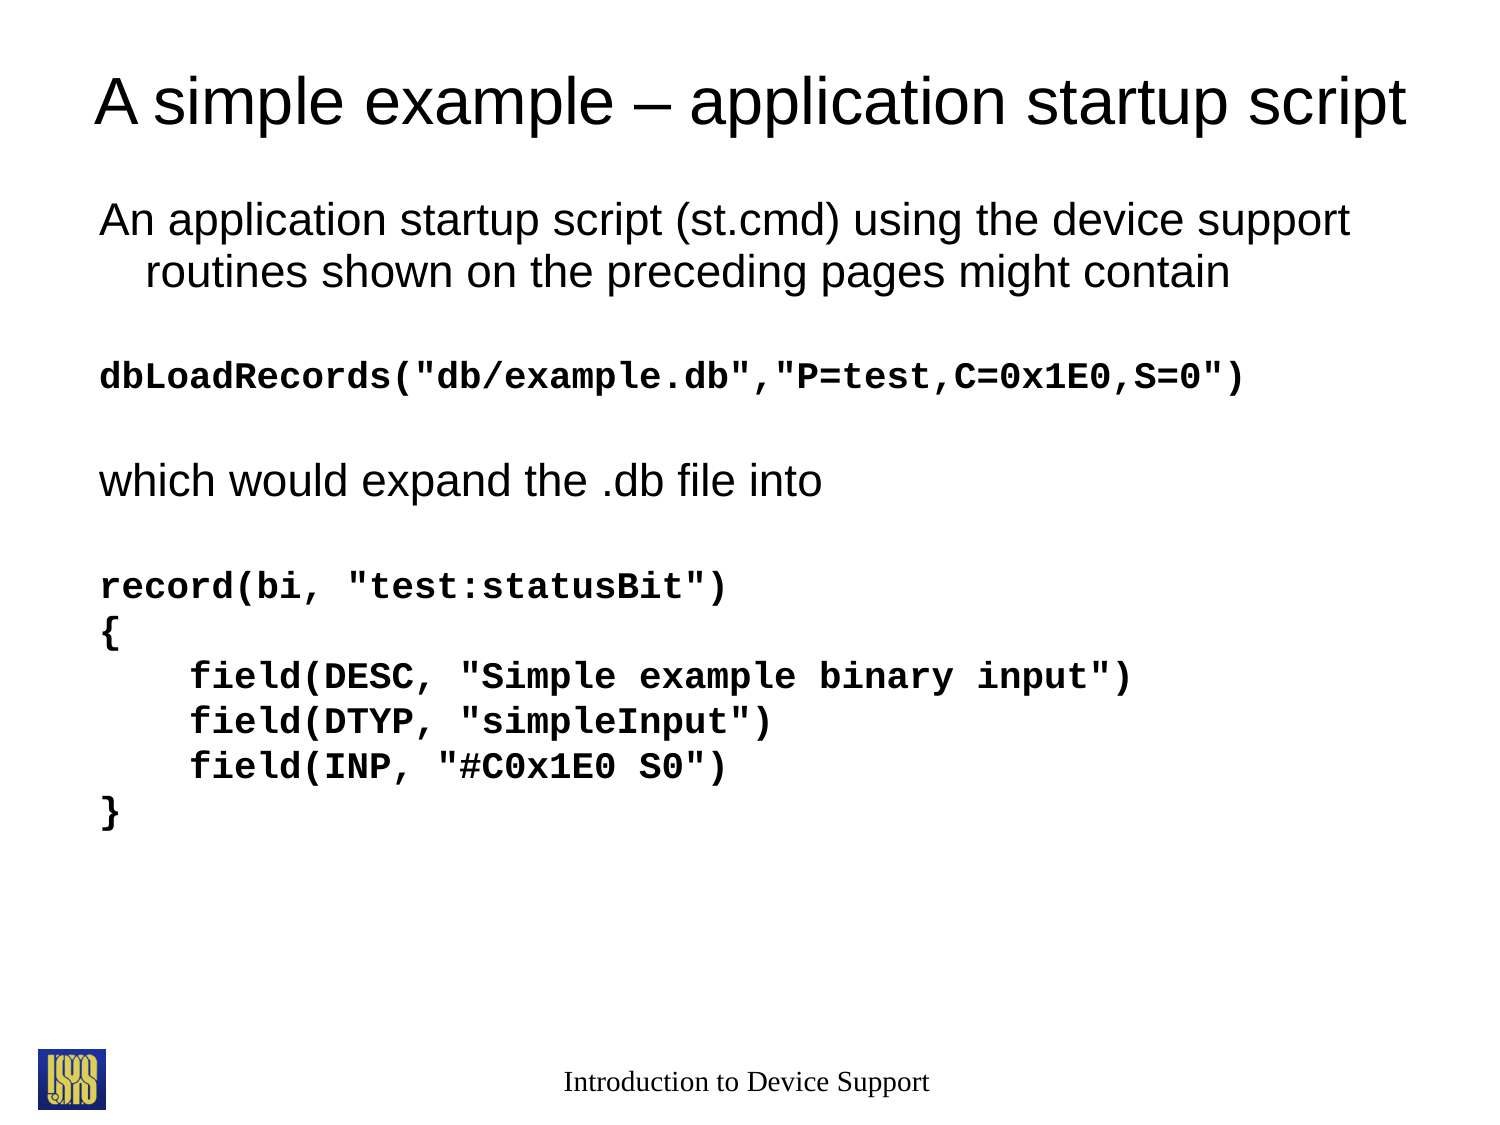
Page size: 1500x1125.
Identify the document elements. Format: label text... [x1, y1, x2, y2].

list An application startup script (st.cmd) using the device support routines shown on the preceding pages might contain dbLoadRecords("db/example.db","P=test,C=0x1E0,S=0") which would expand the .db file into record(bi, "test:statusBit") { field(DESC, "Simple example binary input") field(DTYP, "simpleInput") field(INP, "#C0x1E0 S0") } [84, 185, 1429, 912]
title A simple example – application startup script [43, 57, 1429, 146]
picture [38, 1049, 106, 1110]
